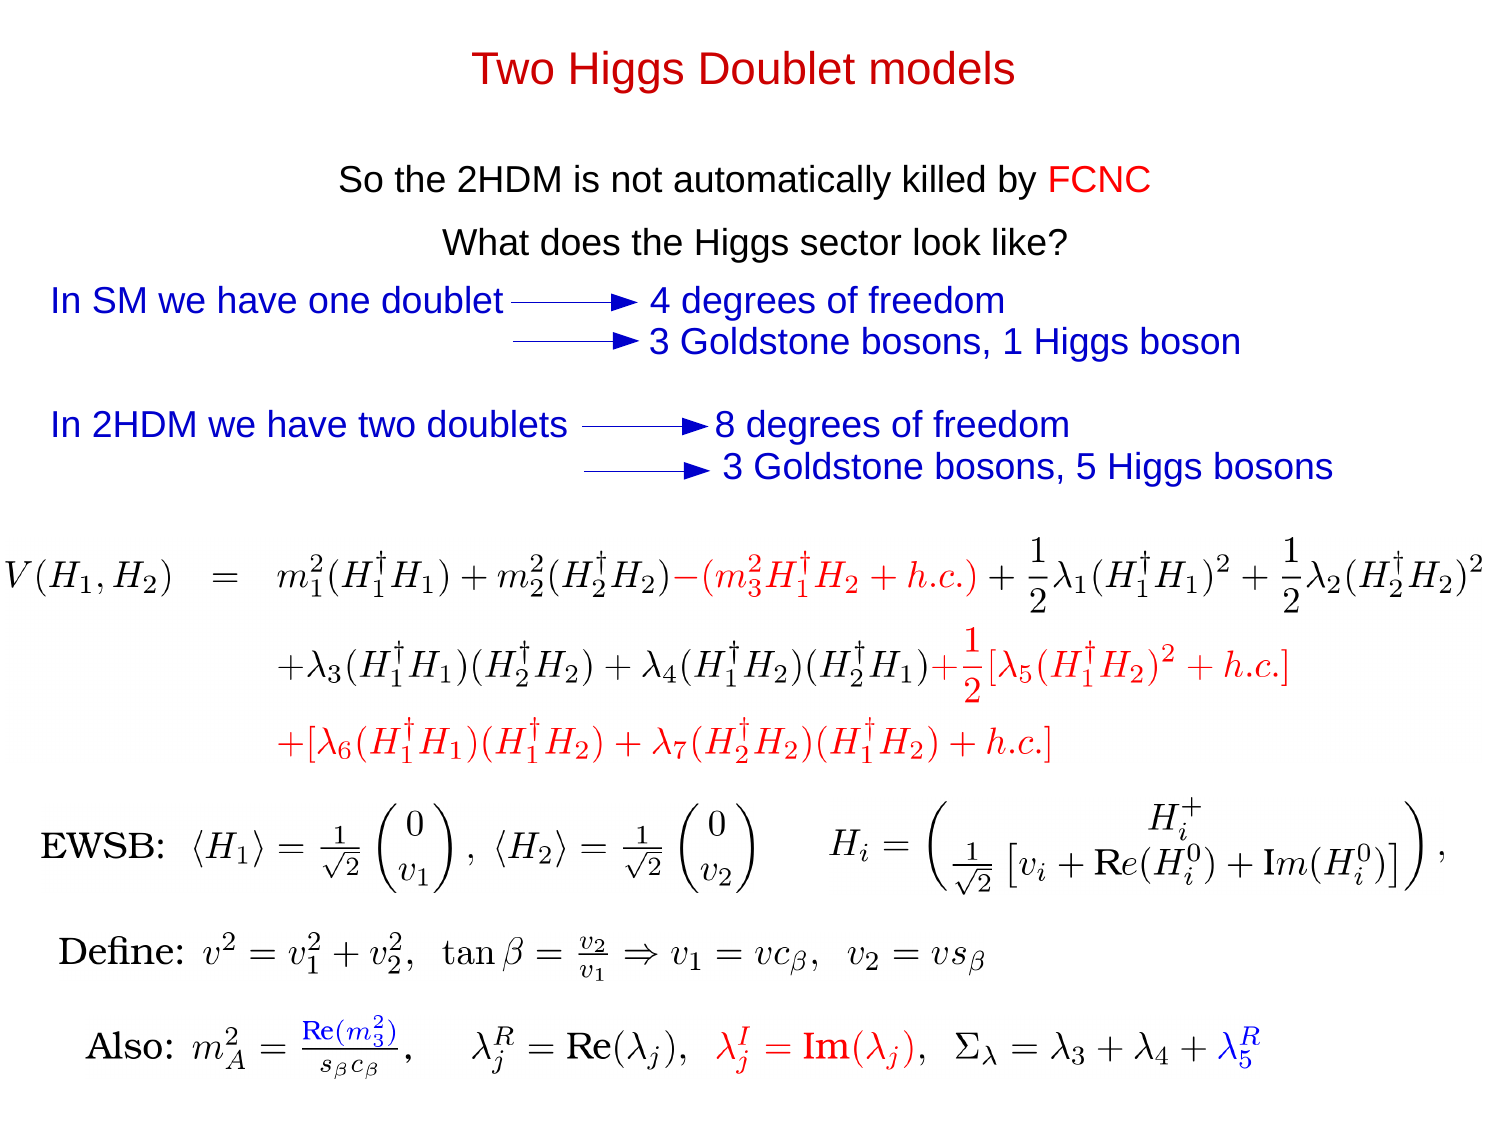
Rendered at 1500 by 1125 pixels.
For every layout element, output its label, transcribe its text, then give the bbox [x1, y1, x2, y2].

picture [41, 803, 754, 893]
picture [829, 797, 1444, 895]
picture [5, 537, 1482, 763]
picture [59, 932, 984, 981]
picture [85, 1015, 1260, 1079]
text_box In SM we have one doublet 4 degrees of freedom 3 Goldstone bosons, 1 Higgs boson [35, 271, 1489, 371]
text_box Two Higgs Doublet models [23, 35, 1477, 116]
text_box So the 2HDM is not automatically killed by FCNC What does the Higgs sector look like? [35, 129, 1465, 250]
text_box In 2HDM we have two doublets 8 degrees of freedom 3 Goldstone bosons, 5 Higgs bosons [35, 395, 1489, 495]
